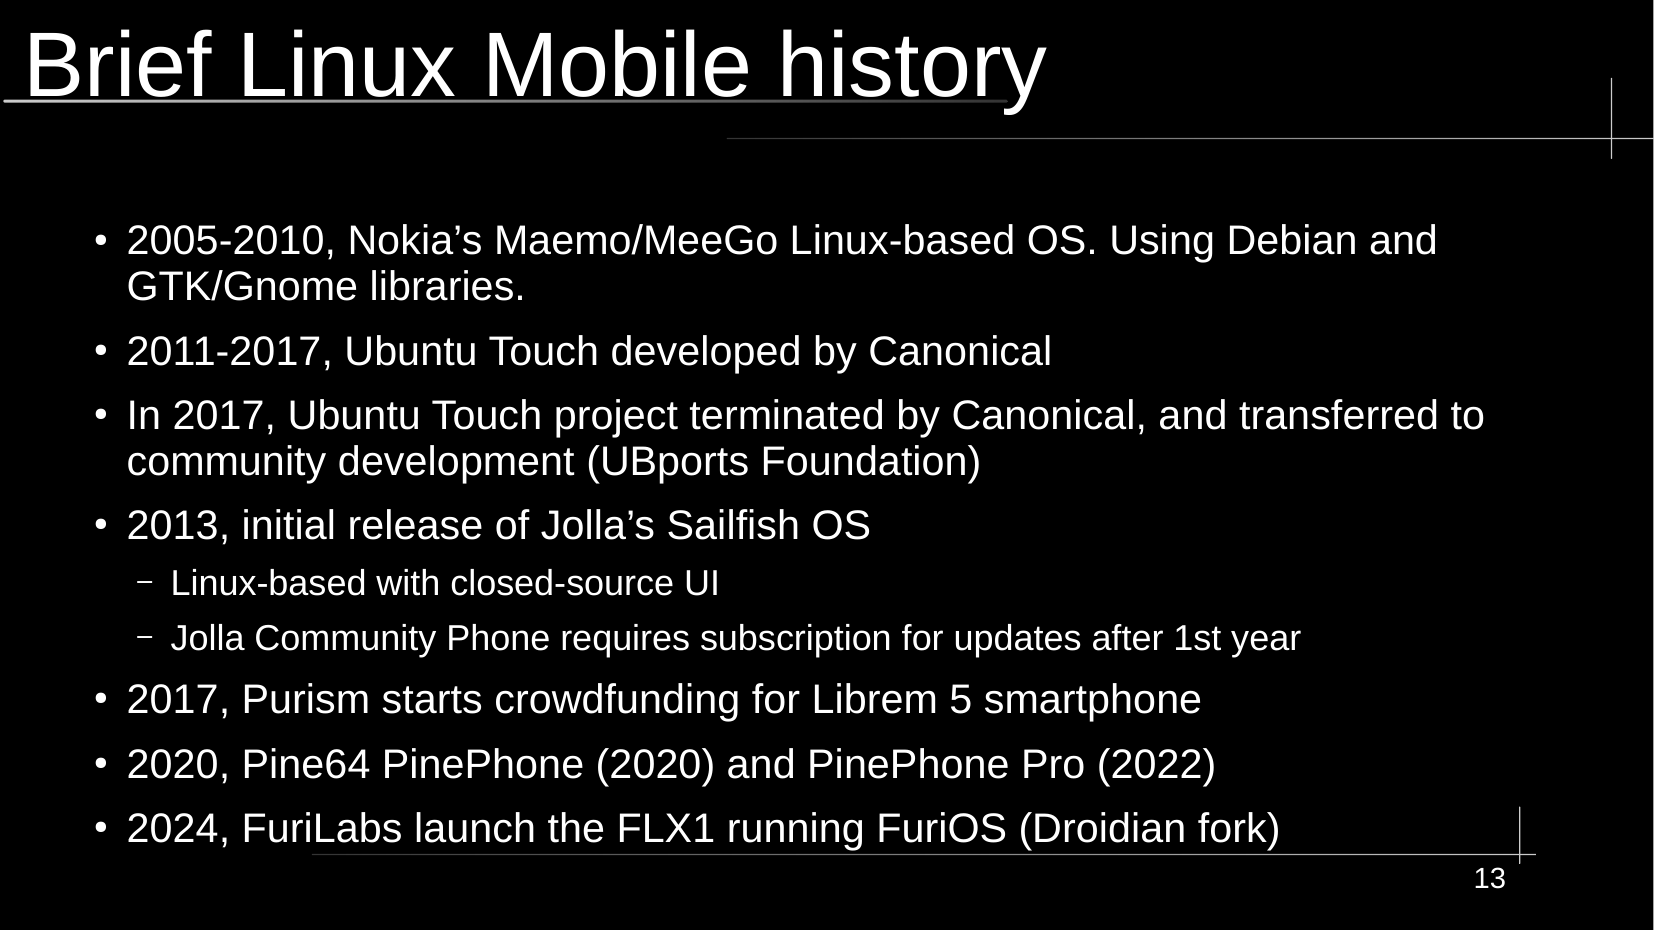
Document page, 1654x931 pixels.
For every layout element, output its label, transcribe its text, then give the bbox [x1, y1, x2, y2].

list 2005-2010, Nokia’s Maemo/MeeGo Linux-based OS. Using Debian and GTK/Gnome libraries. 2011-2017, Ubuntu Touch developed by Canonical In 2017, Ubuntu Touch project terminated by Canonical, and transferred to community development (UBports Foundation) 2013, initial release of Jolla’s Sailfish OS Linux-based with closed-source UI Jolla Community Phone requires subscription for updates after 1st year 2017, Purism starts crowdfunding for Librem 5 smartphone 2020, Pine64 PinePhone (2020) and PinePhone Pro (2022) 2024, FuriLabs launch the FLX1 running FuriOS (Droidian fork) [82, 217, 1571, 863]
title Brief Linux Mobile history [23, 11, 1589, 119]
